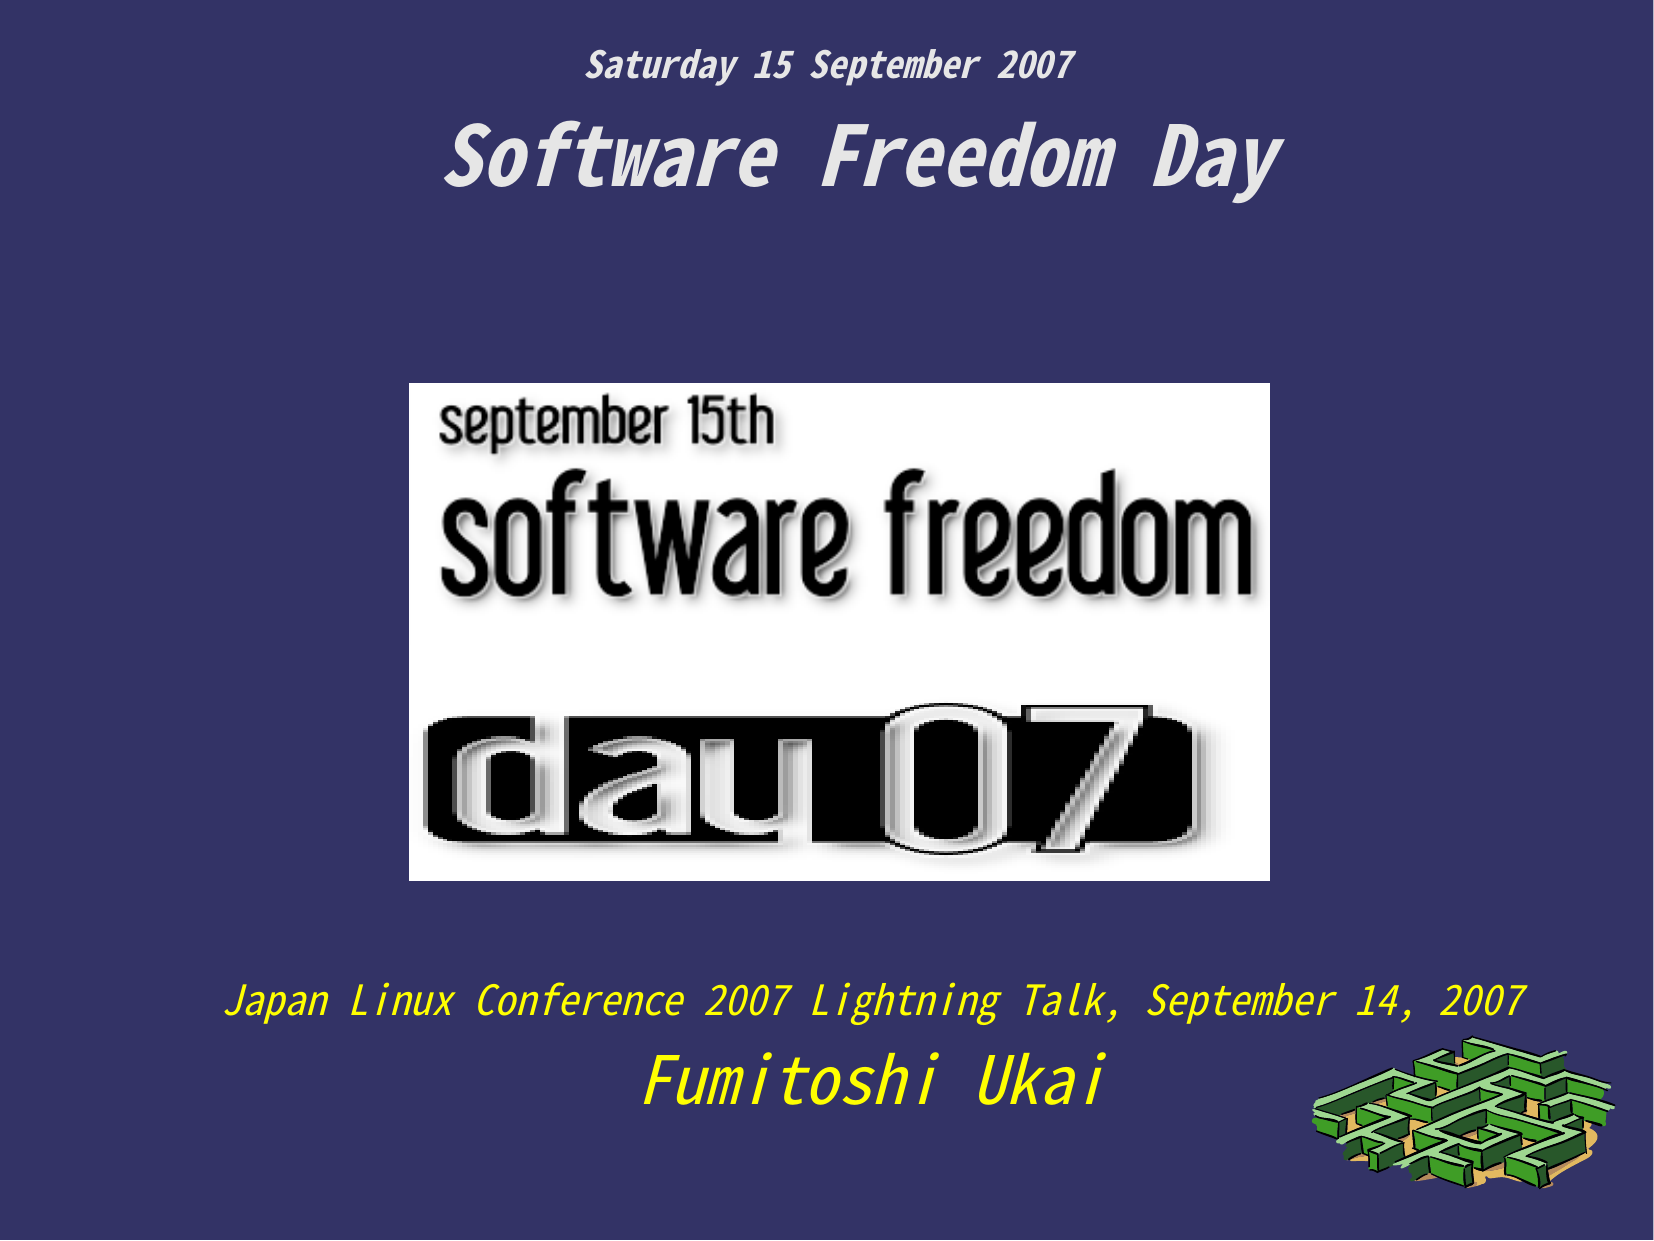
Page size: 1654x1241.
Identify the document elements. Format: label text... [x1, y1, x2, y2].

title Saturday 15 September 2007 Software Freedom Day [121, 19, 1534, 227]
subtitle Japan Linux Conference 2007 Lightning Talk, September 14, 2007 Fumitoshi Ukai [177, 974, 1568, 1117]
picture [409, 383, 1270, 881]
